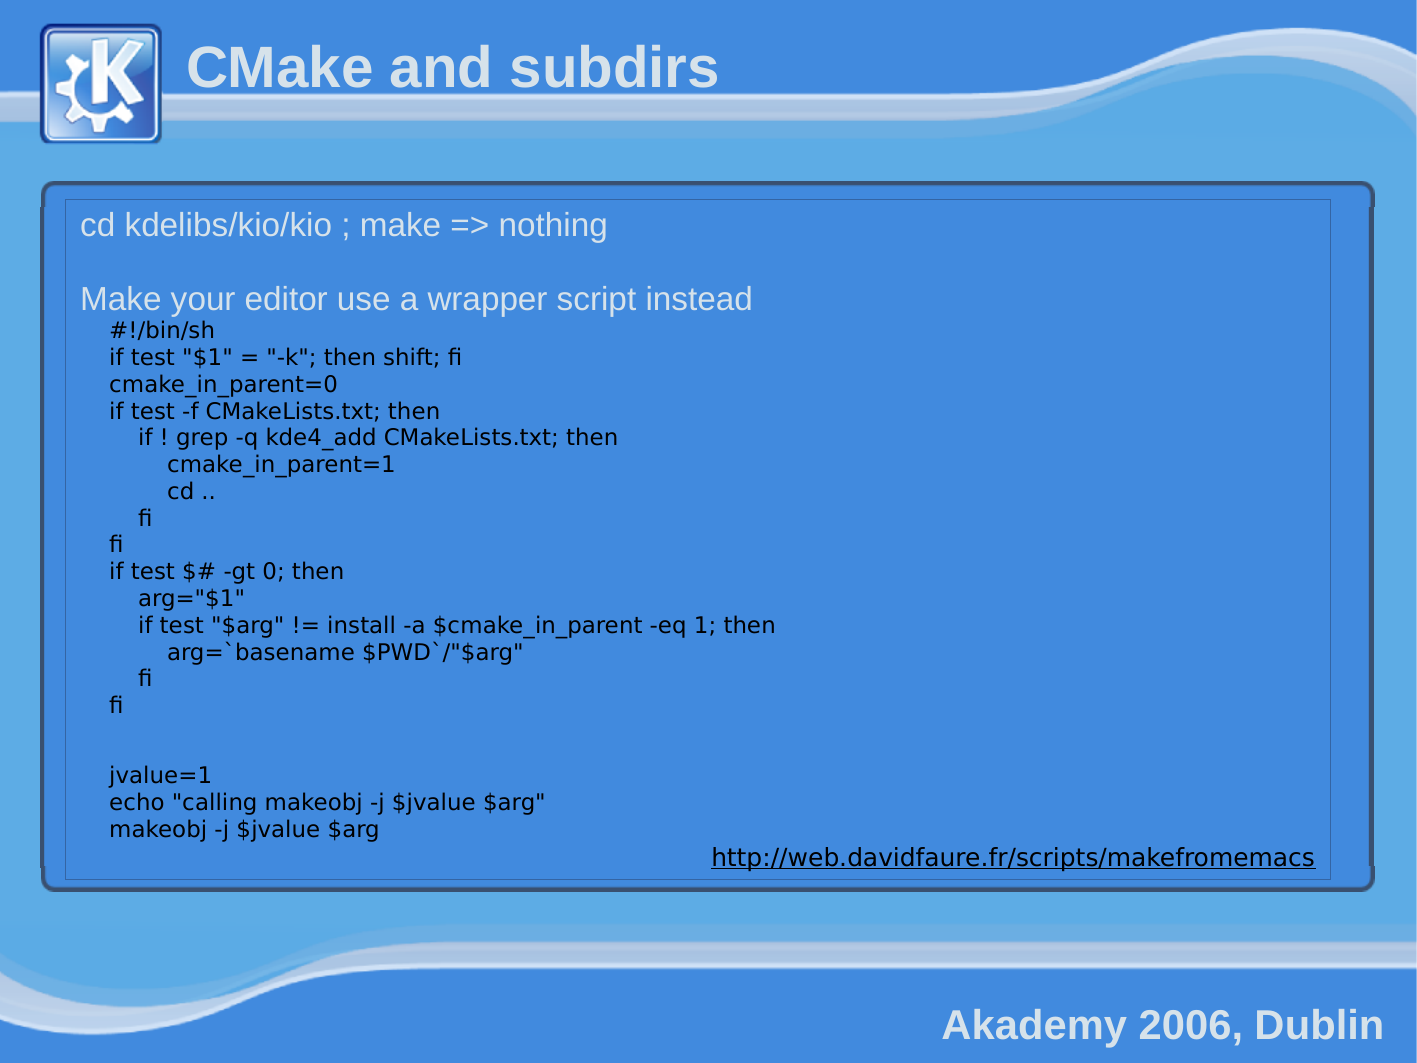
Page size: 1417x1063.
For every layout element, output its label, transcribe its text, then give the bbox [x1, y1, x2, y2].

text_box cd kdelibs/kio/kio ; make => nothing Make your editor use a wrapper script instead #!/bin/sh if test "$1" = "-k"; then shift; fi cmake_in_parent=0 if test -f CMakeLists.txt; then if ! grep -q kde4_add CMakeLists.txt; then cmake_in_parent=1 cd .. fi fi if test $# -gt 0; then arg="$1" if test "$arg" != install -a $cmake_in_parent -eq 1; then arg=`basename $PWD`/"$arg" fi fi jvalue=1 echo "calling makeobj -j $jvalue $arg" makeobj -j $jvalue $arg http://web.davidfaure.fr/scripts/makefromemacs [65, 199, 1331, 876]
text_box CMake and subdirs [171, 27, 1048, 105]
picture [0, 0, 1417, 1063]
